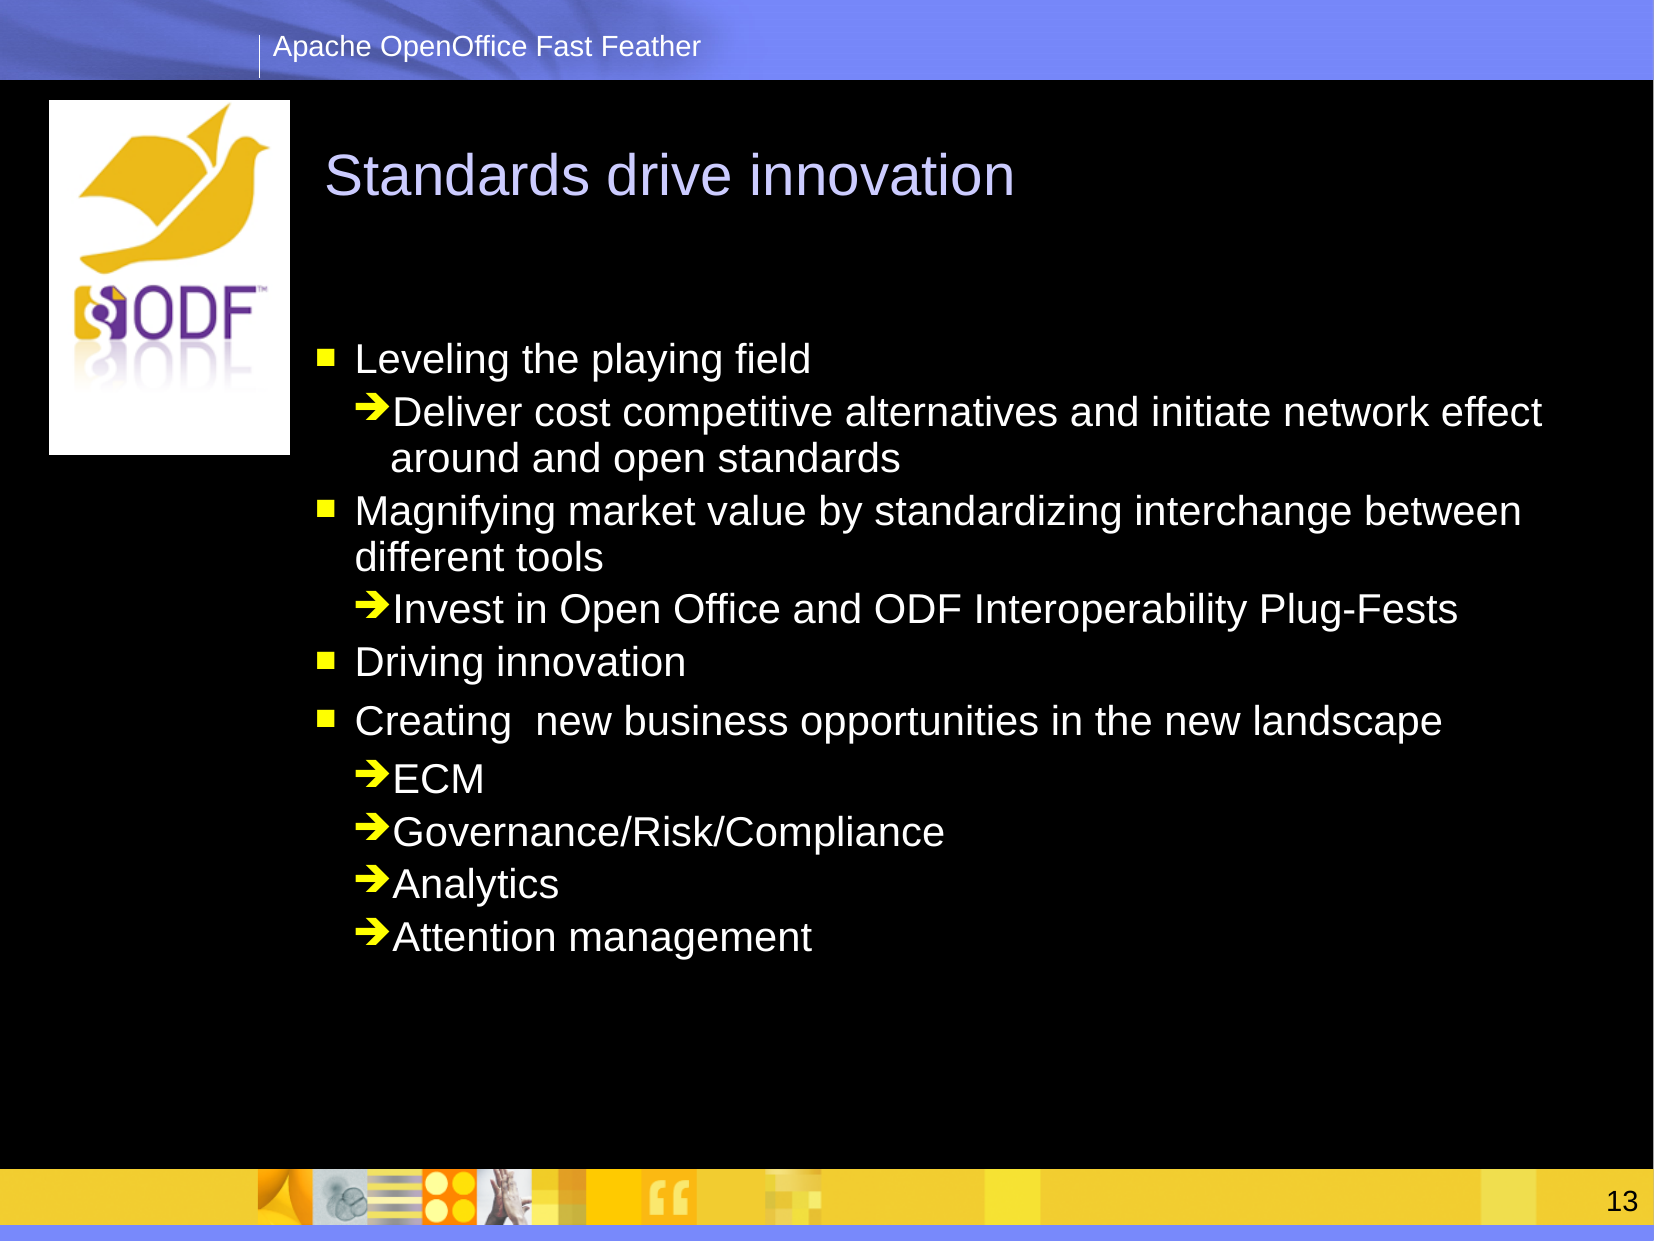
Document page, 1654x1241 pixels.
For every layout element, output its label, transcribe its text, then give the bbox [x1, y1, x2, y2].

text_box Leveling the playing field Deliver cost competitive alternatives and initiate network effect around and open standards Magnifying market value by standardizing interchange between different tools Invest in Open Office and ODF Interoperability Plug-Fests Driving innovation Creating new business opportunities in the new landscape ECM Governance/Risk/Compliance Analytics Attention management [302, 328, 1654, 1097]
text_box Standards drive innovation [310, 135, 1106, 223]
picture [0, 1169, 1654, 1225]
picture [0, 0, 1654, 80]
picture [49, 100, 290, 455]
